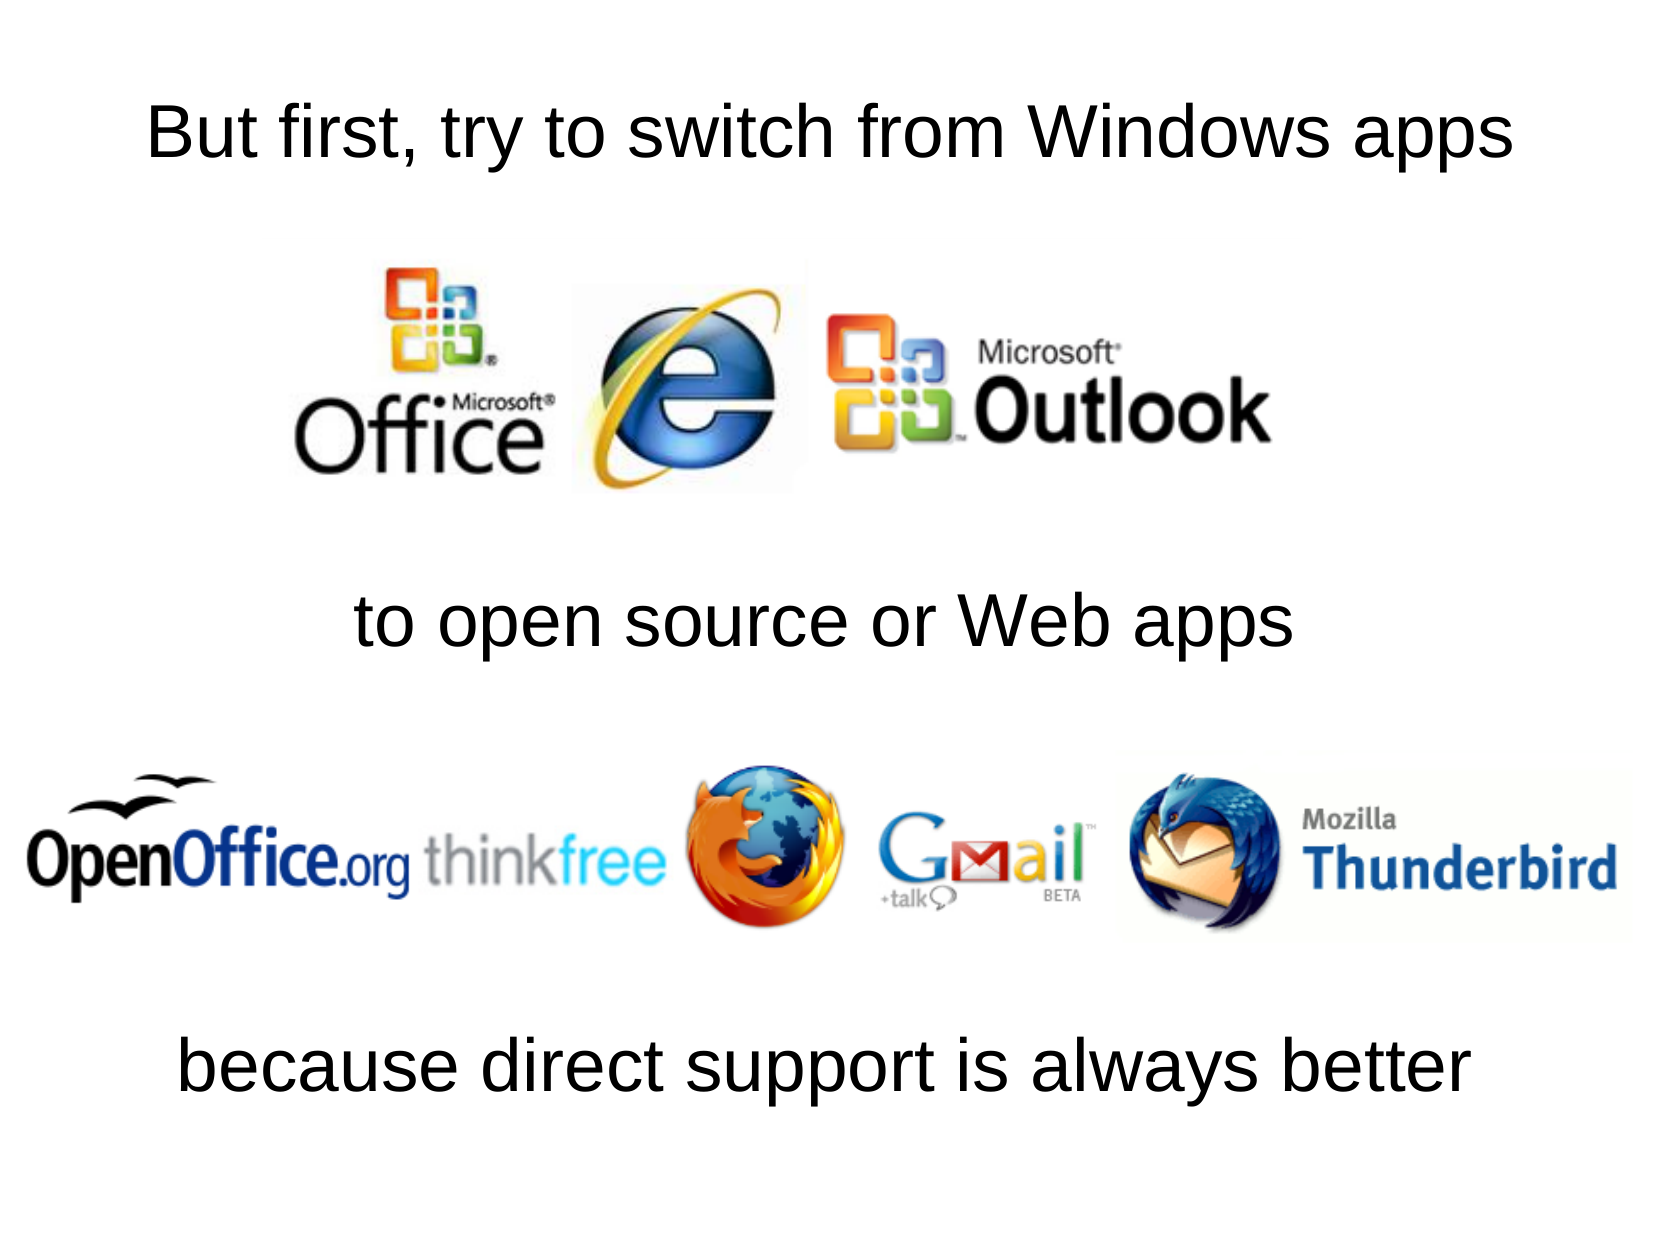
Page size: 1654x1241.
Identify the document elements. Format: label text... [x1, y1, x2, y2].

title But first, try to switch from Windows apps [86, 37, 1575, 230]
text_box to open source or Web apps [75, 525, 1576, 718]
picture [2, 749, 1651, 970]
picture [262, 237, 1302, 525]
text_box because direct support is always better [75, 970, 1576, 1163]
